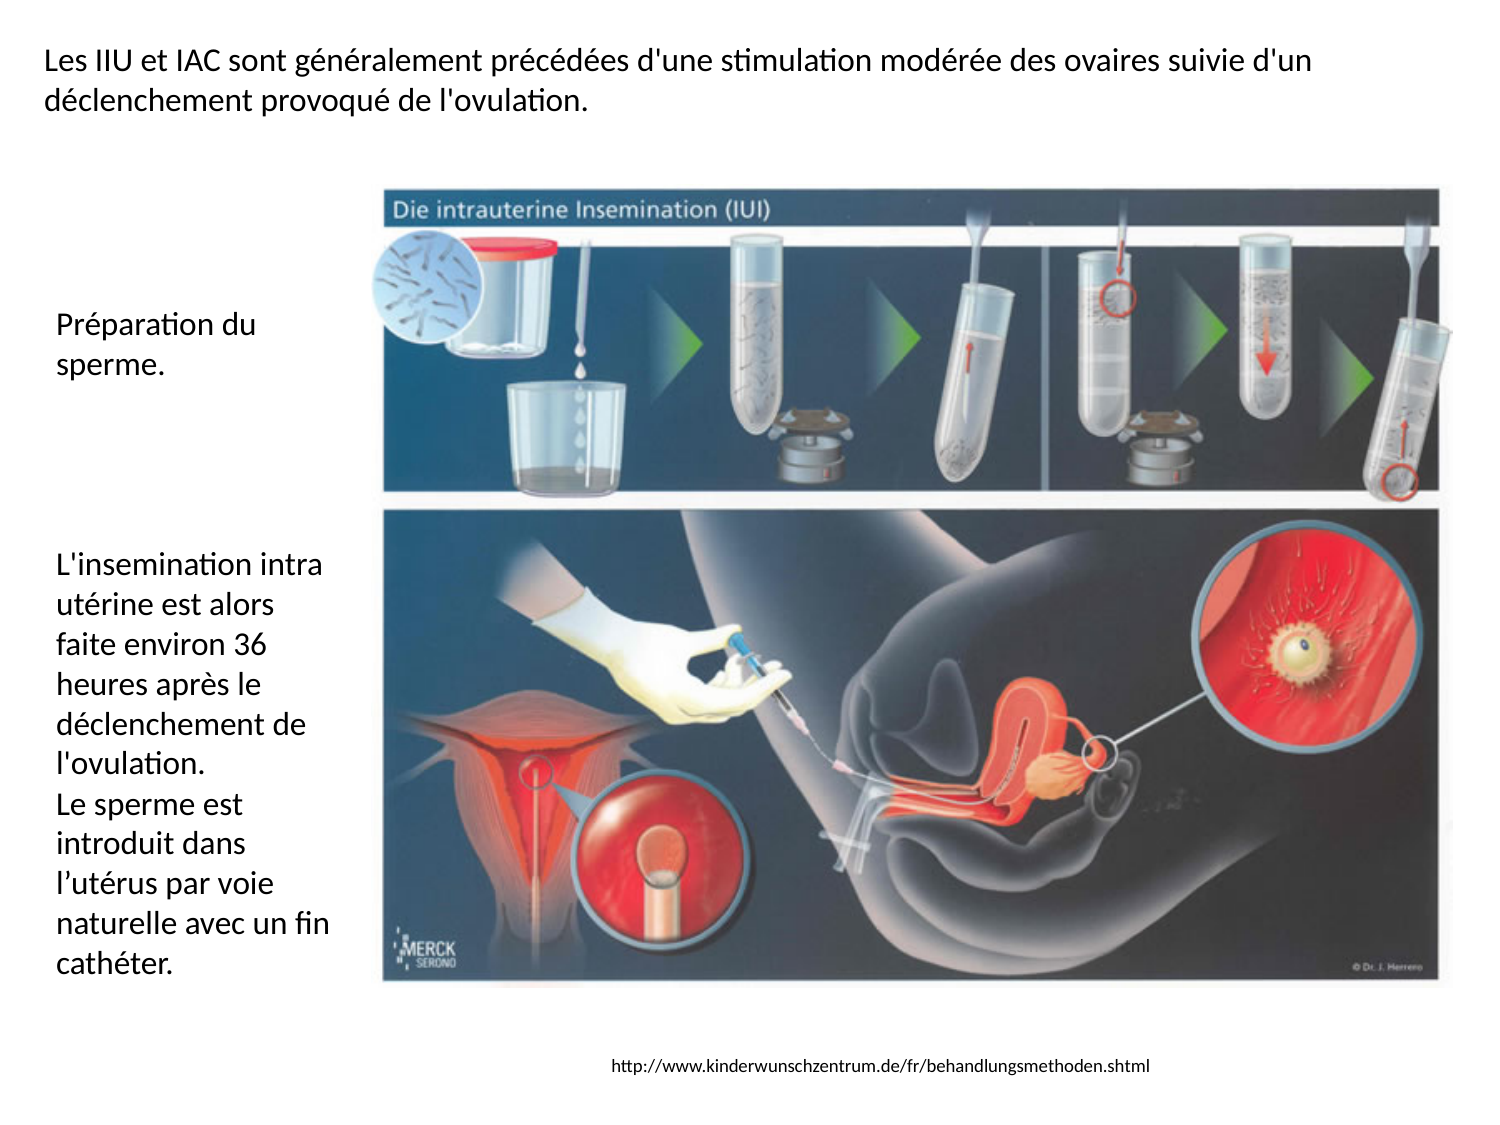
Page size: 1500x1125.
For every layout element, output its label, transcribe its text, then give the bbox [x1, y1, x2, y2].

text_box Les IIU et IAC sont généralement précédées d'une stimulation modérée des ovaires suivie d'un déclenchement provoqué de l'ovulation. [29, 30, 1471, 126]
picture [371, 184, 1453, 988]
text_box Préparation du sperme. L'insemination intra utérine est alors faite environ 36 heures après le déclenchement de l'ovulation. Le sperme est introduit dans l’utérus par voie naturelle avec un fin cathéter. [41, 255, 349, 989]
text_box http://www.kinderwunschzentrum.de/fr/behandlungsmethoden.shtml [596, 1046, 1500, 1085]
